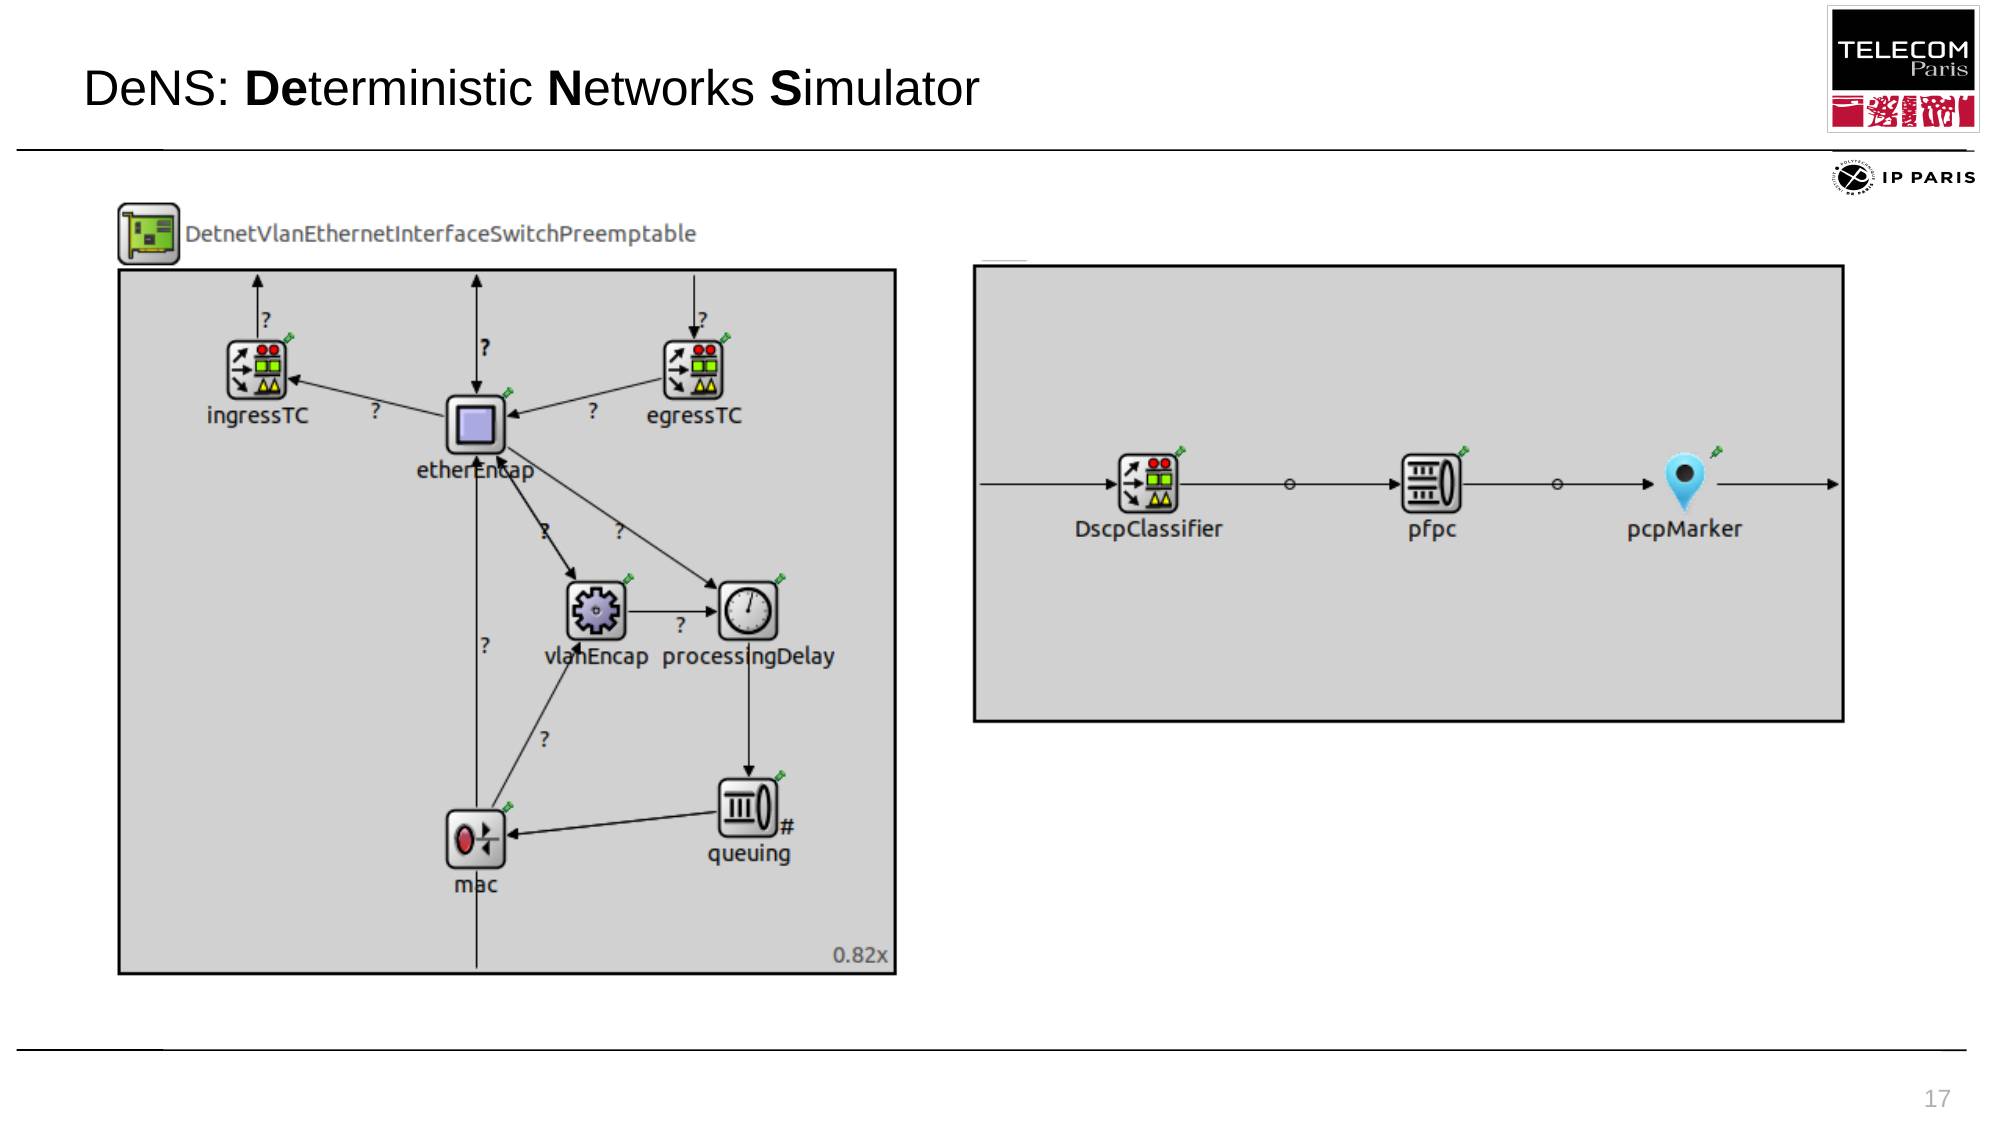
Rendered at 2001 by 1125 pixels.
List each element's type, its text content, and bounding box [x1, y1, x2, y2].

slide_number <number> [1485, 1067, 1967, 1125]
picture [110, 192, 908, 988]
title DeNS: Deterministic Networks Simulator [83, 13, 1933, 153]
picture [1810, 0, 2000, 207]
picture [967, 260, 1870, 731]
